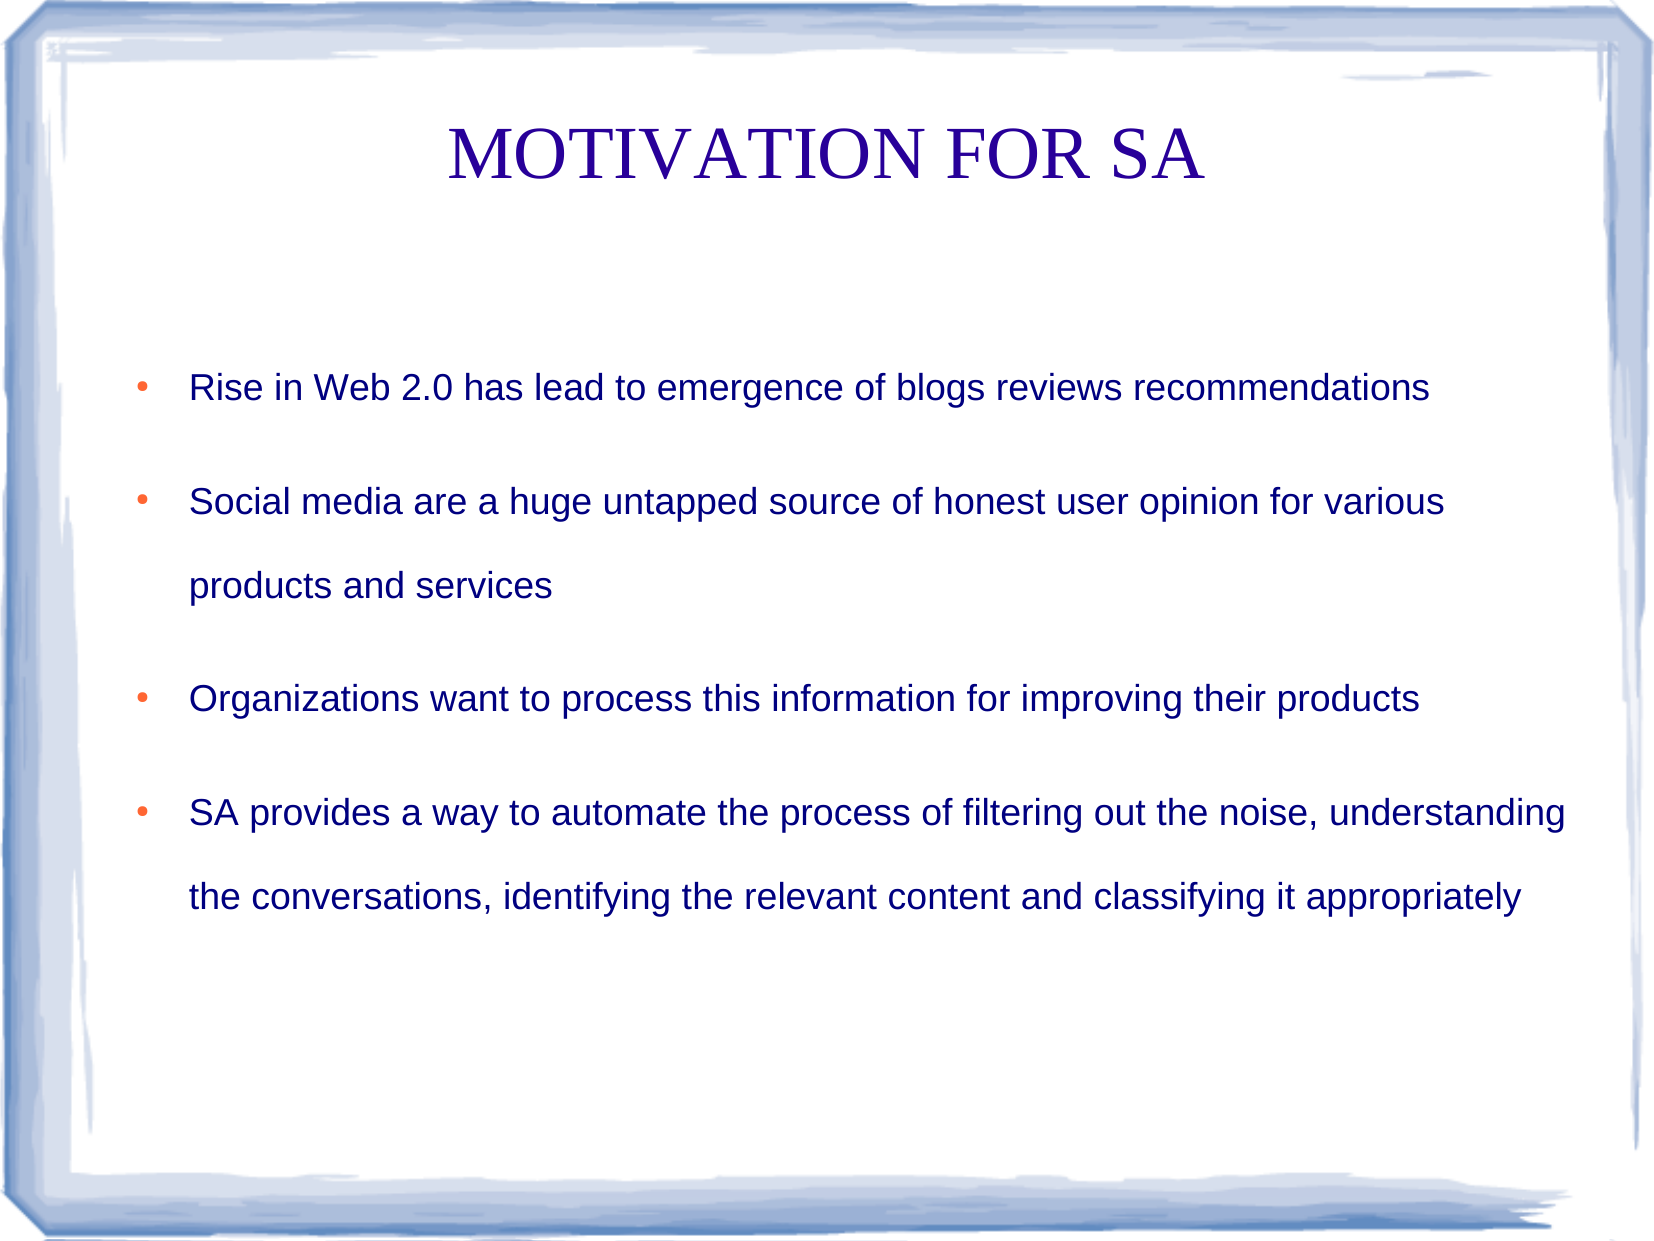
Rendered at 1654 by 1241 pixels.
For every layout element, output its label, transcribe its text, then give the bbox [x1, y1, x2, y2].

list Rise in Web 2.0 has lead to emergence of blogs reviews recommendations Social media are a huge untapped source of honest user opinion for various products and services Organizations want to process this information for improving their products SA provides a way to automate the process of filtering out the noise, understanding the conversations, identifying the relevant content and classifying it appropriately [118, 324, 1571, 1045]
title MOTIVATION FOR SA [82, 49, 1571, 257]
picture [0, 0, 1654, 1241]
